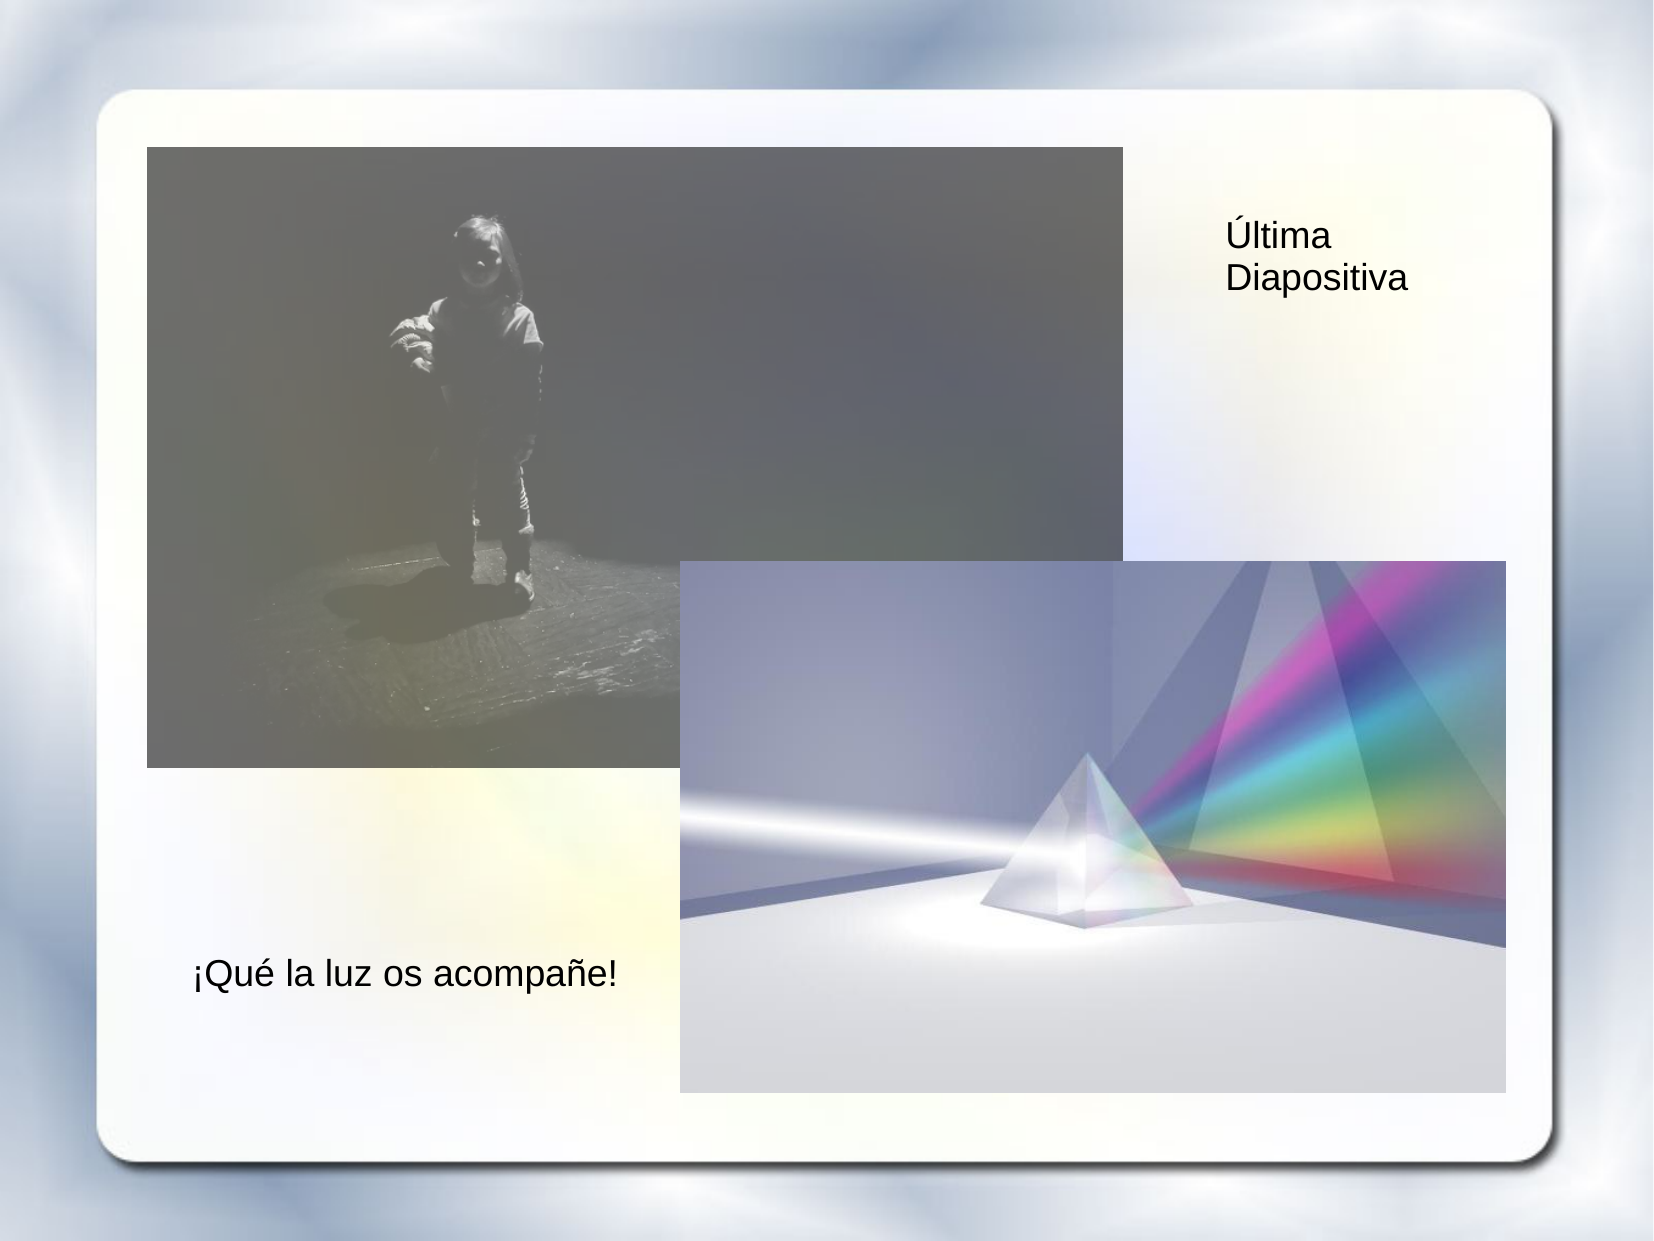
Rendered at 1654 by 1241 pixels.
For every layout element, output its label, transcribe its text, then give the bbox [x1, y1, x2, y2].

picture [0, 0, 1654, 1241]
text_box Última Diapositiva [1210, 206, 1477, 306]
text_box ¡Qué la luz os acompañe! [177, 944, 650, 1002]
